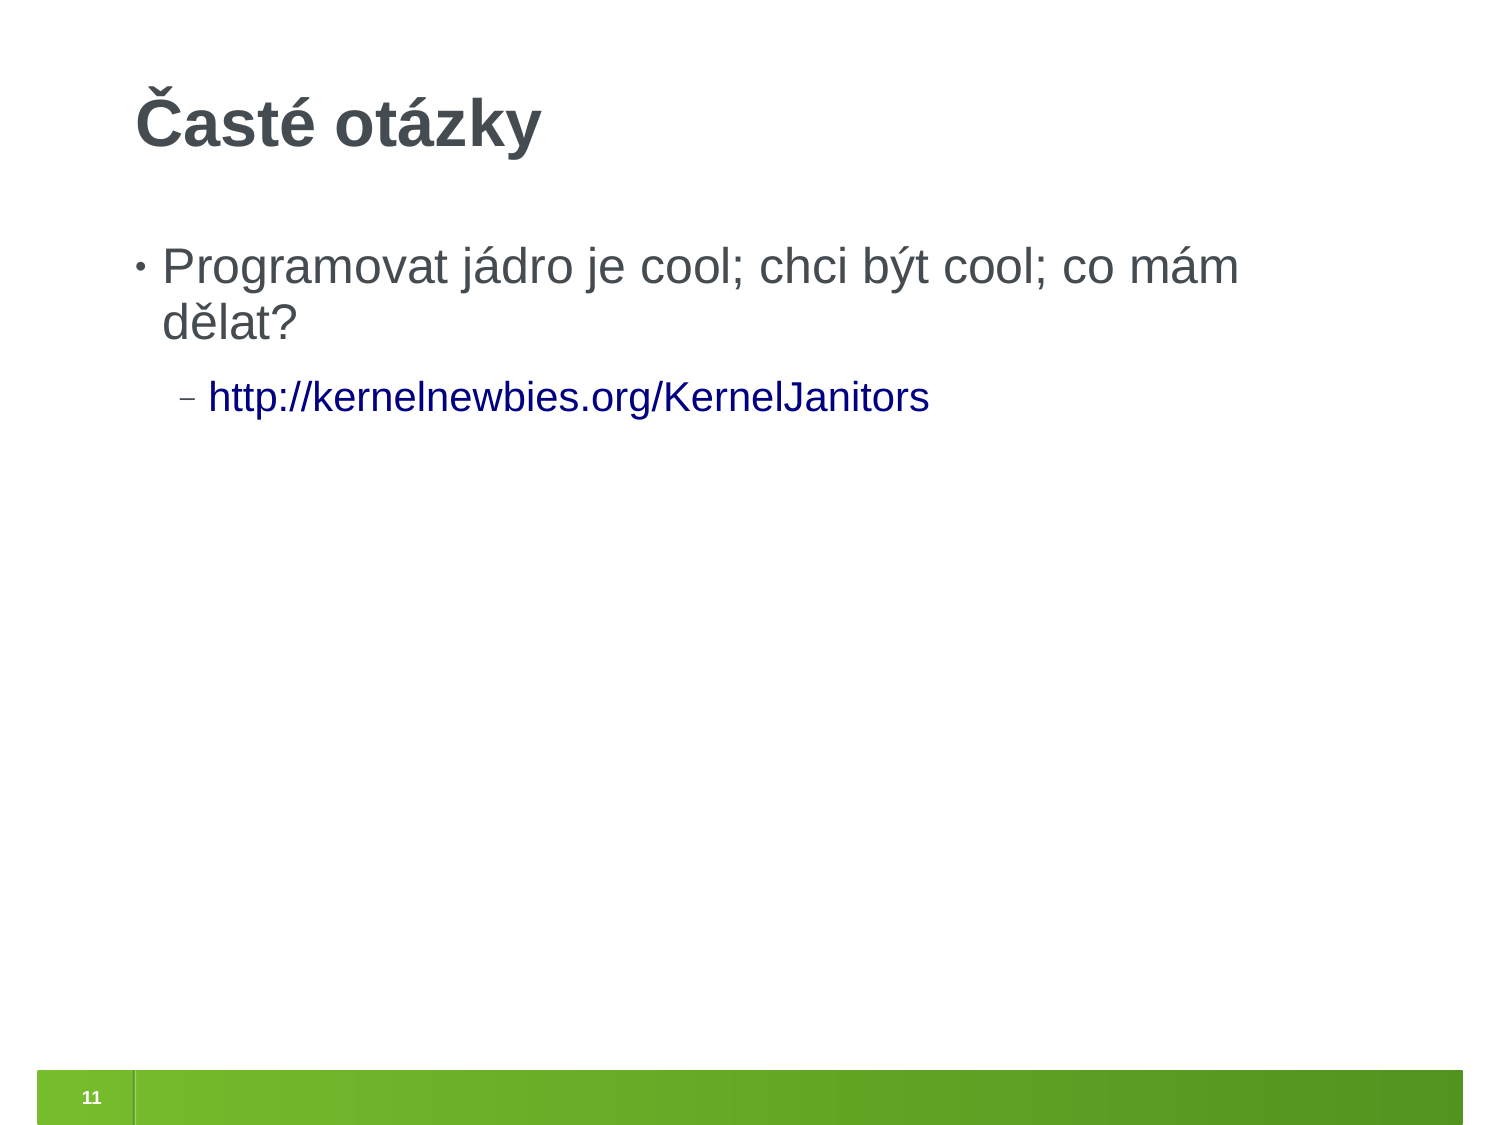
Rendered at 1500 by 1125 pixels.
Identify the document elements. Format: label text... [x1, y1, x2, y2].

list Programovat jádro je cool; chci být cool; co mám dělat? http://kernelnewbies.org/KernelJanitors [135, 238, 1372, 982]
title Časté otázky [135, 41, 1372, 204]
